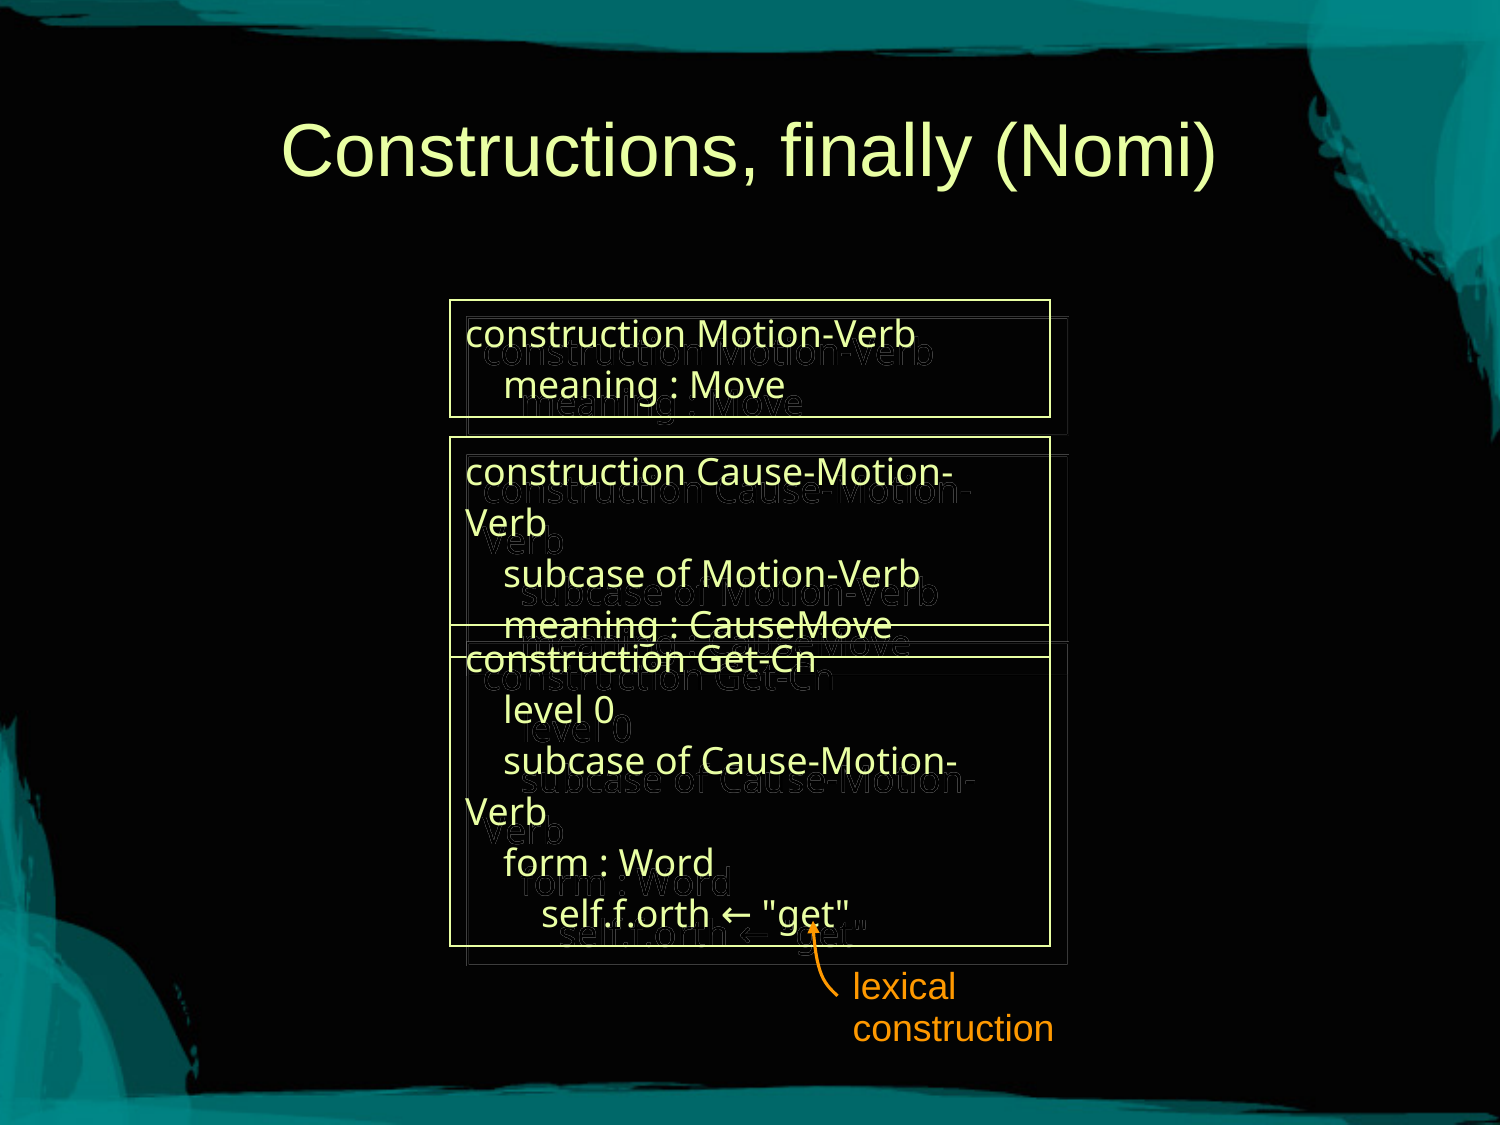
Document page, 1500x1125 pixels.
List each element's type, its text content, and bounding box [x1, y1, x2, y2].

picture [0, 0, 1500, 1125]
text_box construction Motion-Verb meaning : Move [450, 299, 1051, 418]
text_box construction Get-Cn level 0 subcase of Cause-Motion-Verb form : Word self.f.orth ← "get" [450, 624, 1051, 947]
title Constructions, finally (Nomi) [112, 86, 1388, 214]
text_box lexical construction [837, 958, 1070, 1058]
text_box construction Cause-Motion-Verb subcase of Motion-Verb meaning : CauseMove [450, 437, 1051, 624]
